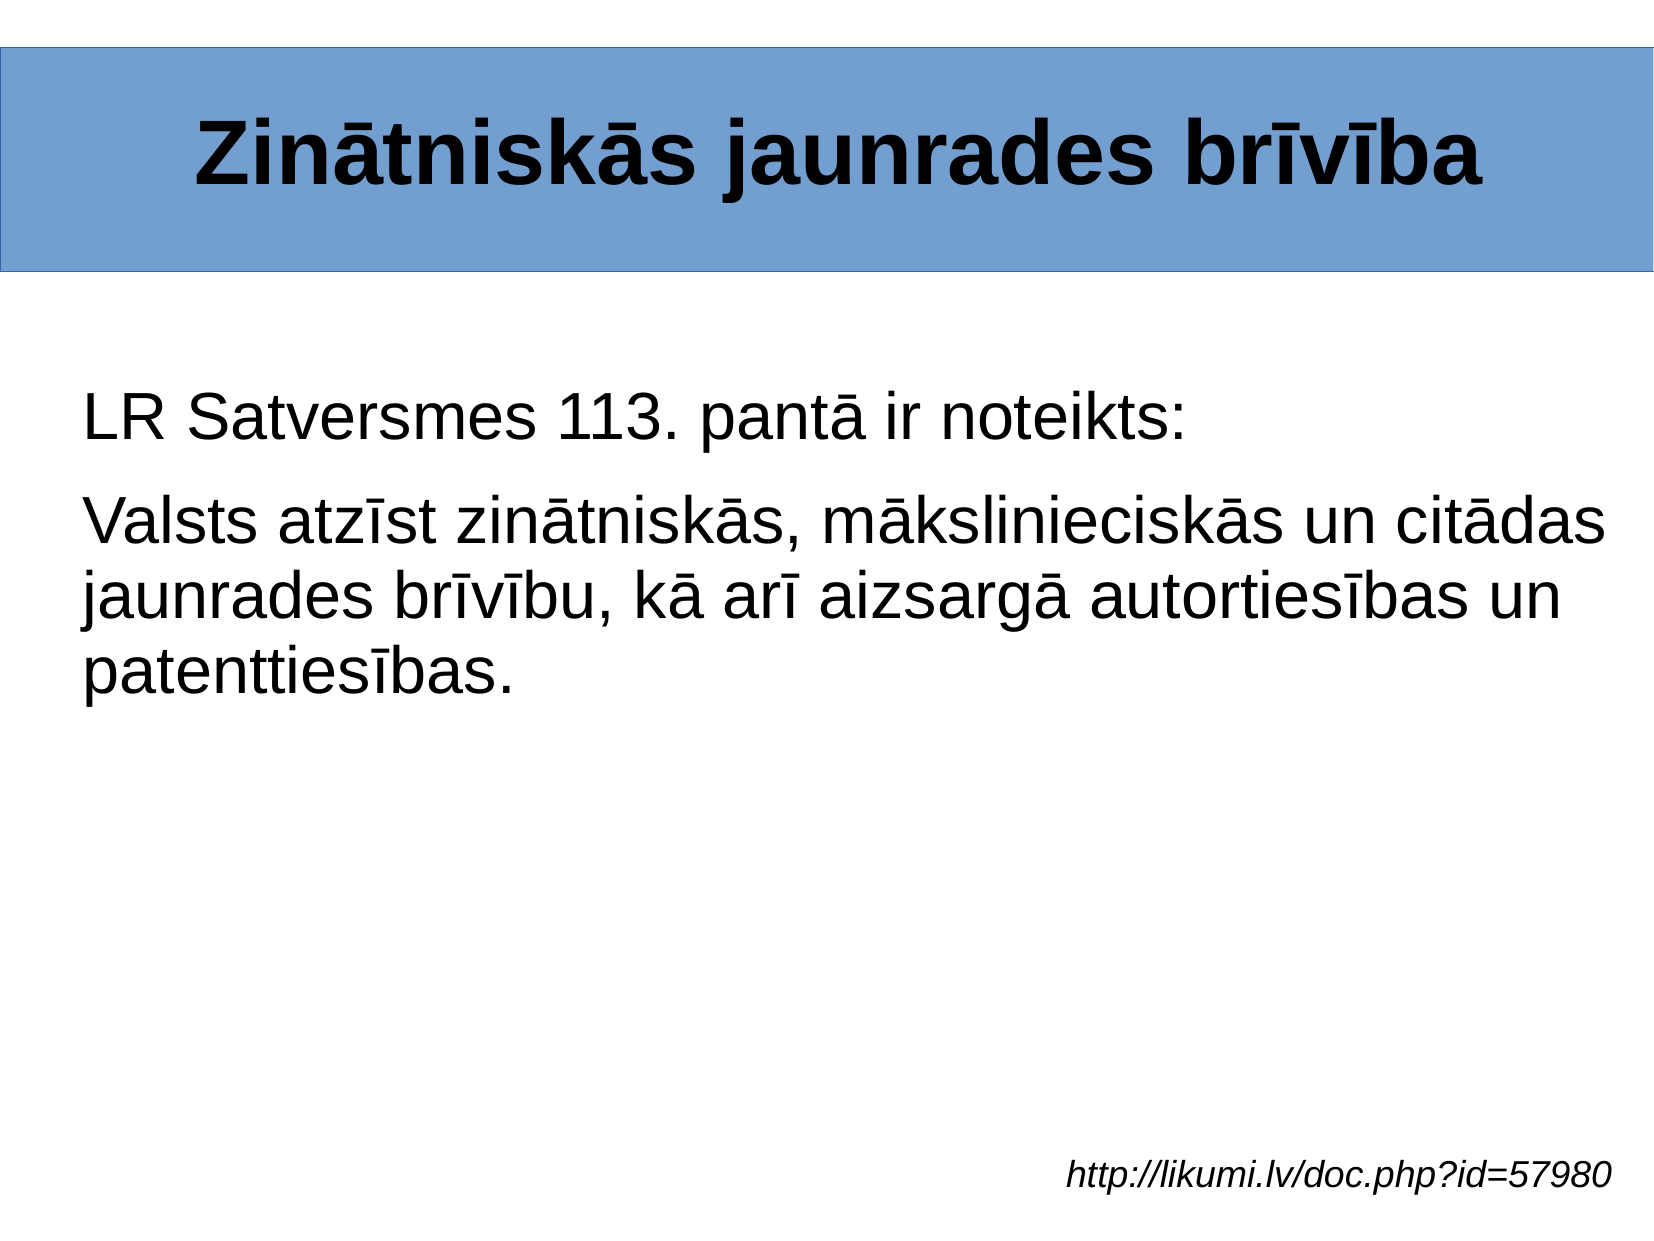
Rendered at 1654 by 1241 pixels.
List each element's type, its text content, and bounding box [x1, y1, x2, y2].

title Zinātniskās jaunrades brīvība [82, 49, 1571, 257]
list LR Satversmes 113. pantā ir noteikts: Valsts atzīst zinātniskās, mākslinieciskās un citādas jaunrades brīvību, kā arī aizsargā autortiesības un patenttiesības. [82, 378, 1619, 1099]
text_box http://likumi.lv/doc.php?id=57980 [1051, 1145, 1627, 1203]
text_box [0, 47, 1654, 272]
